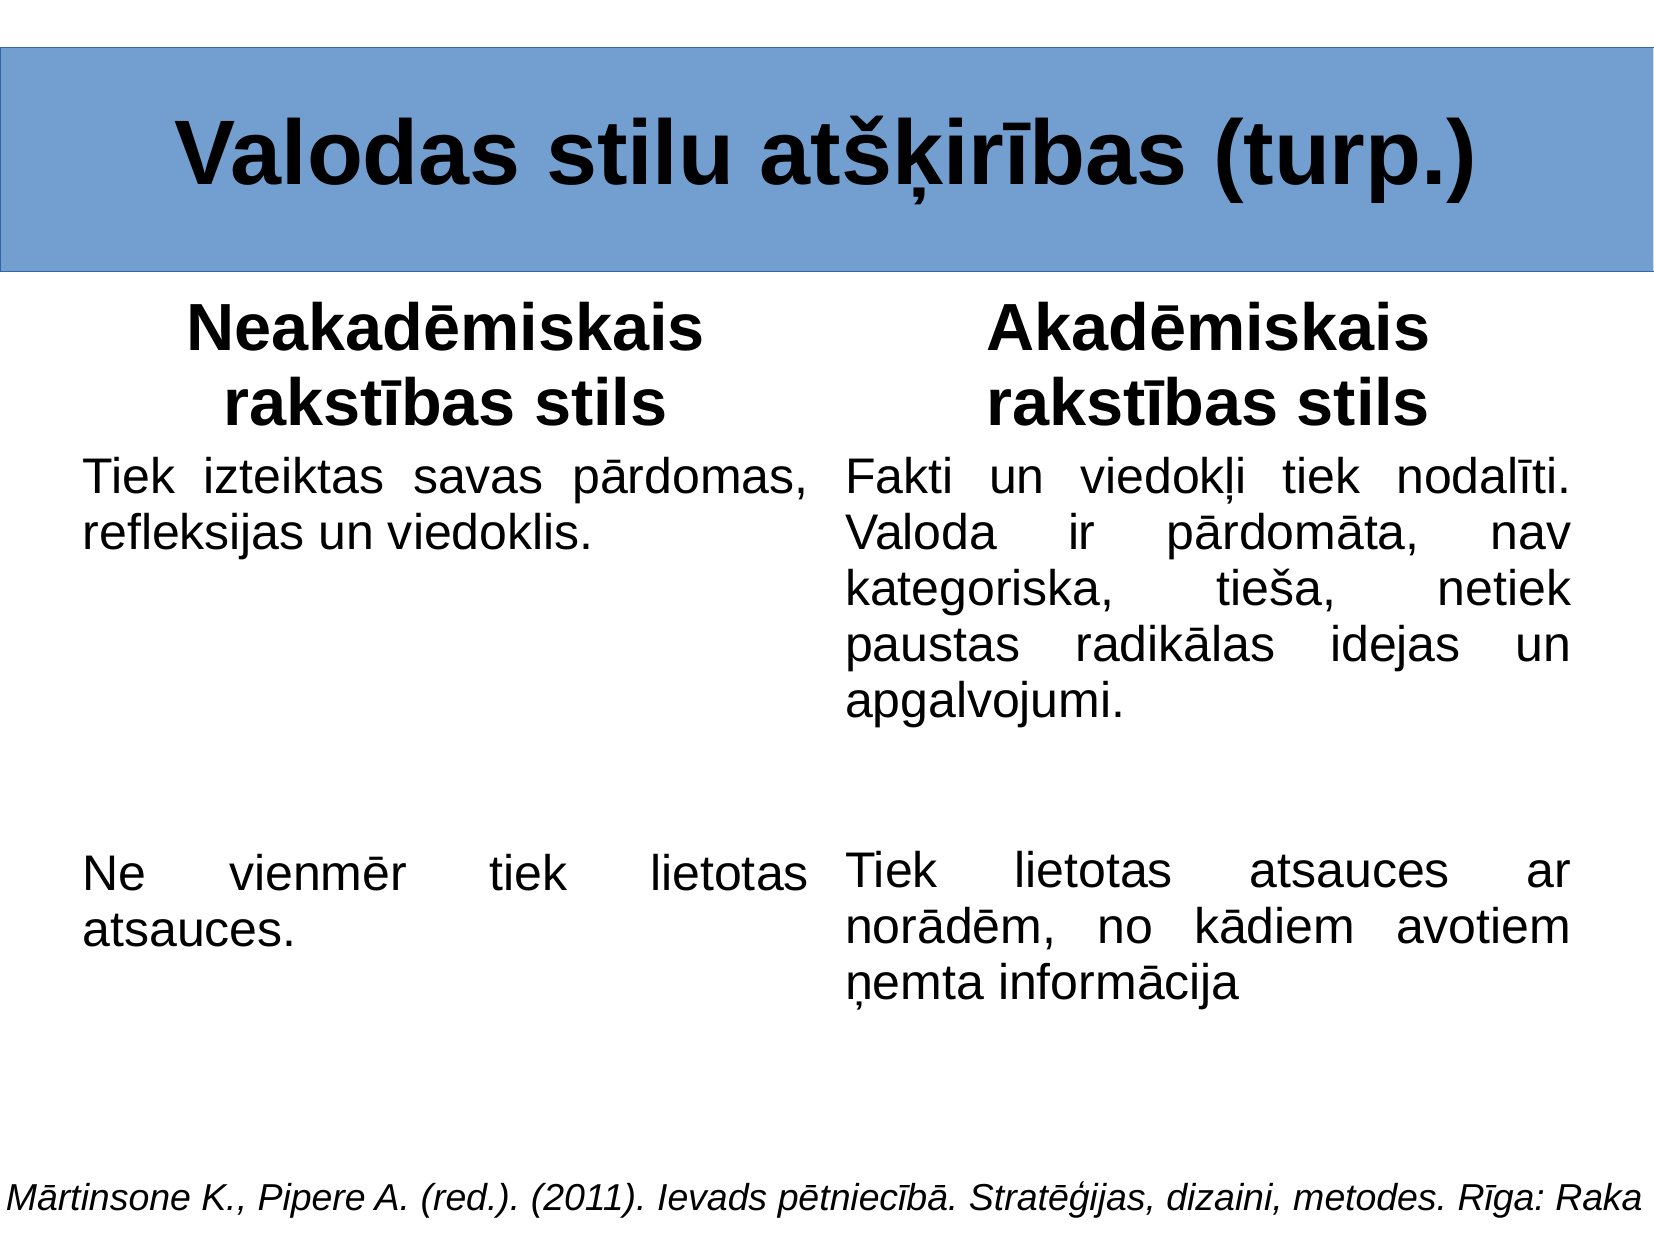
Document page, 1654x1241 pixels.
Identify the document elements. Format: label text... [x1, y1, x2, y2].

list Neakadēmiskais rakstības stils [82, 290, 809, 448]
text_box [0, 47, 1654, 272]
list Akadēmiskais rakstības stils [845, 290, 1572, 448]
list Tiek izteiktas savas pārdomas, refleksijas un viedoklis. Ne vienmēr tiek lietotas atsauces. [82, 448, 809, 1146]
list Fakti un viedokļi tiek nodalīti. Valoda ir pārdomāta, nav kategoriska, tieša, netiek paustas radikālas idejas un apgalvojumi. Tiek lietotas atsauces ar norādēm, no kādiem avotiem ņemta informācija [845, 448, 1572, 1134]
text_box Mārtinsone K., Pipere A. (red.). (2011). Ievads pētniecībā. Stratēģijas, dizaini, metodes. Rīga: Raka [0, 1169, 1654, 1227]
title Valodas stilu atšķirības (turp.) [82, 49, 1571, 257]
